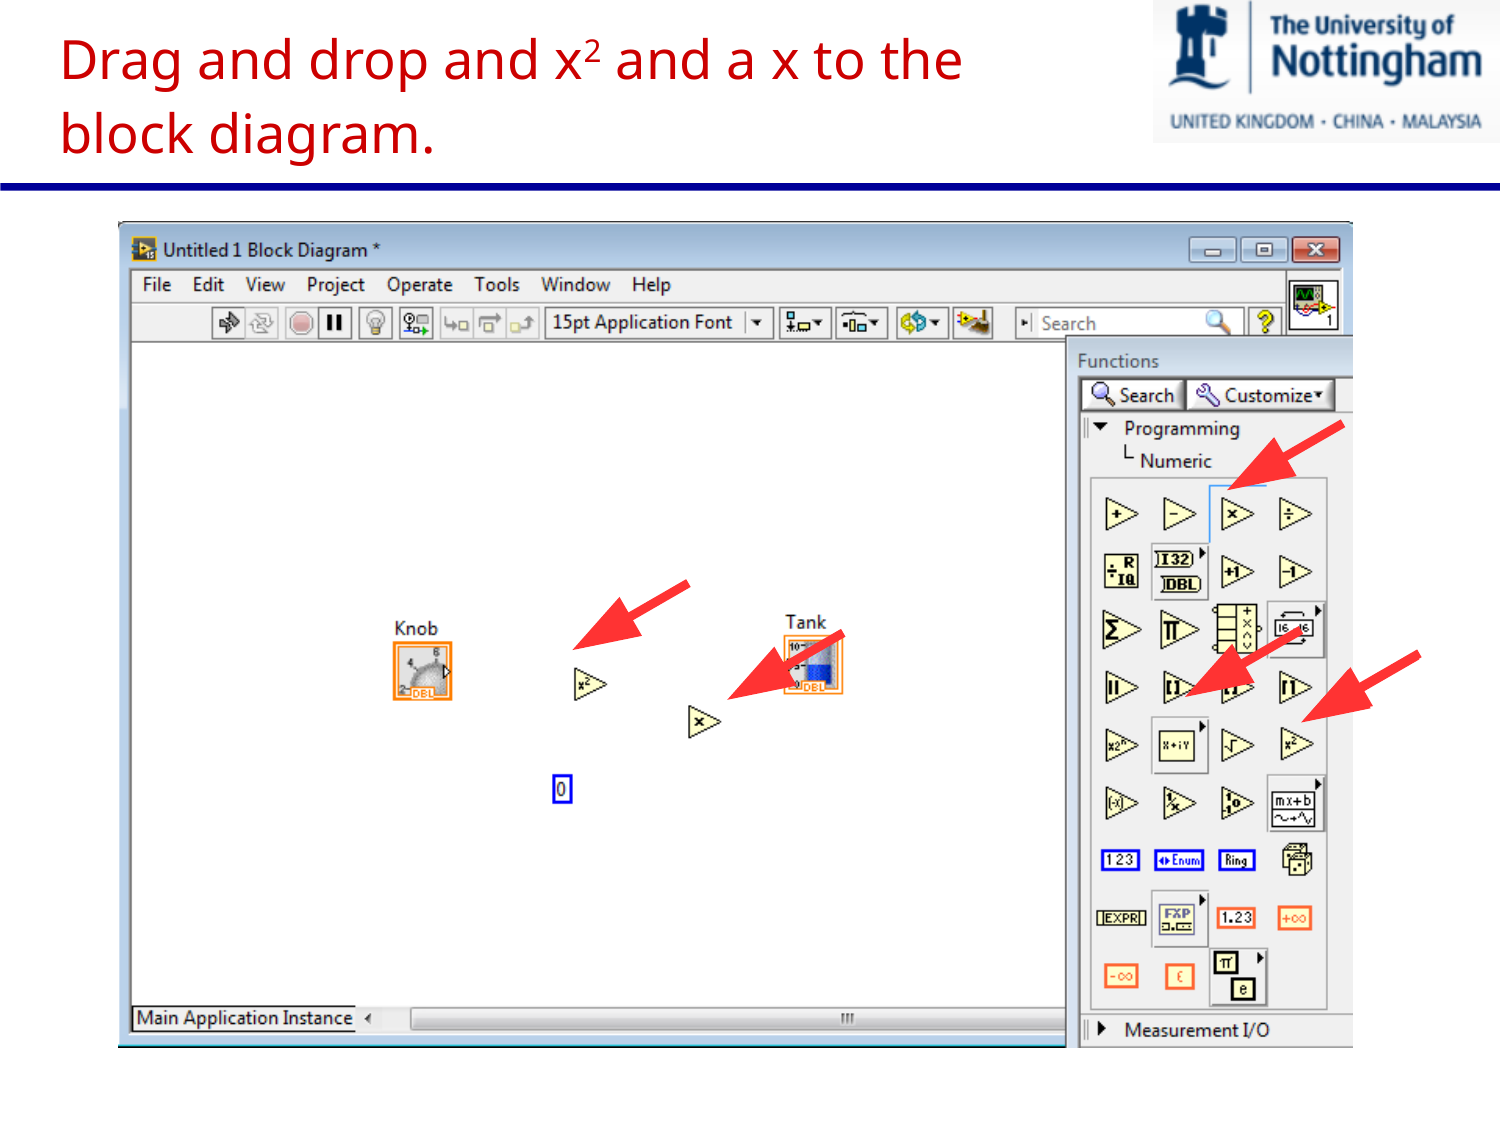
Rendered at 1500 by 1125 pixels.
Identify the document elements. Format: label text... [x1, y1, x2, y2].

picture [1153, 0, 1500, 143]
picture [118, 221, 1353, 1048]
title Drag and drop and x2 and a x to the block diagram. [59, 31, 1086, 160]
